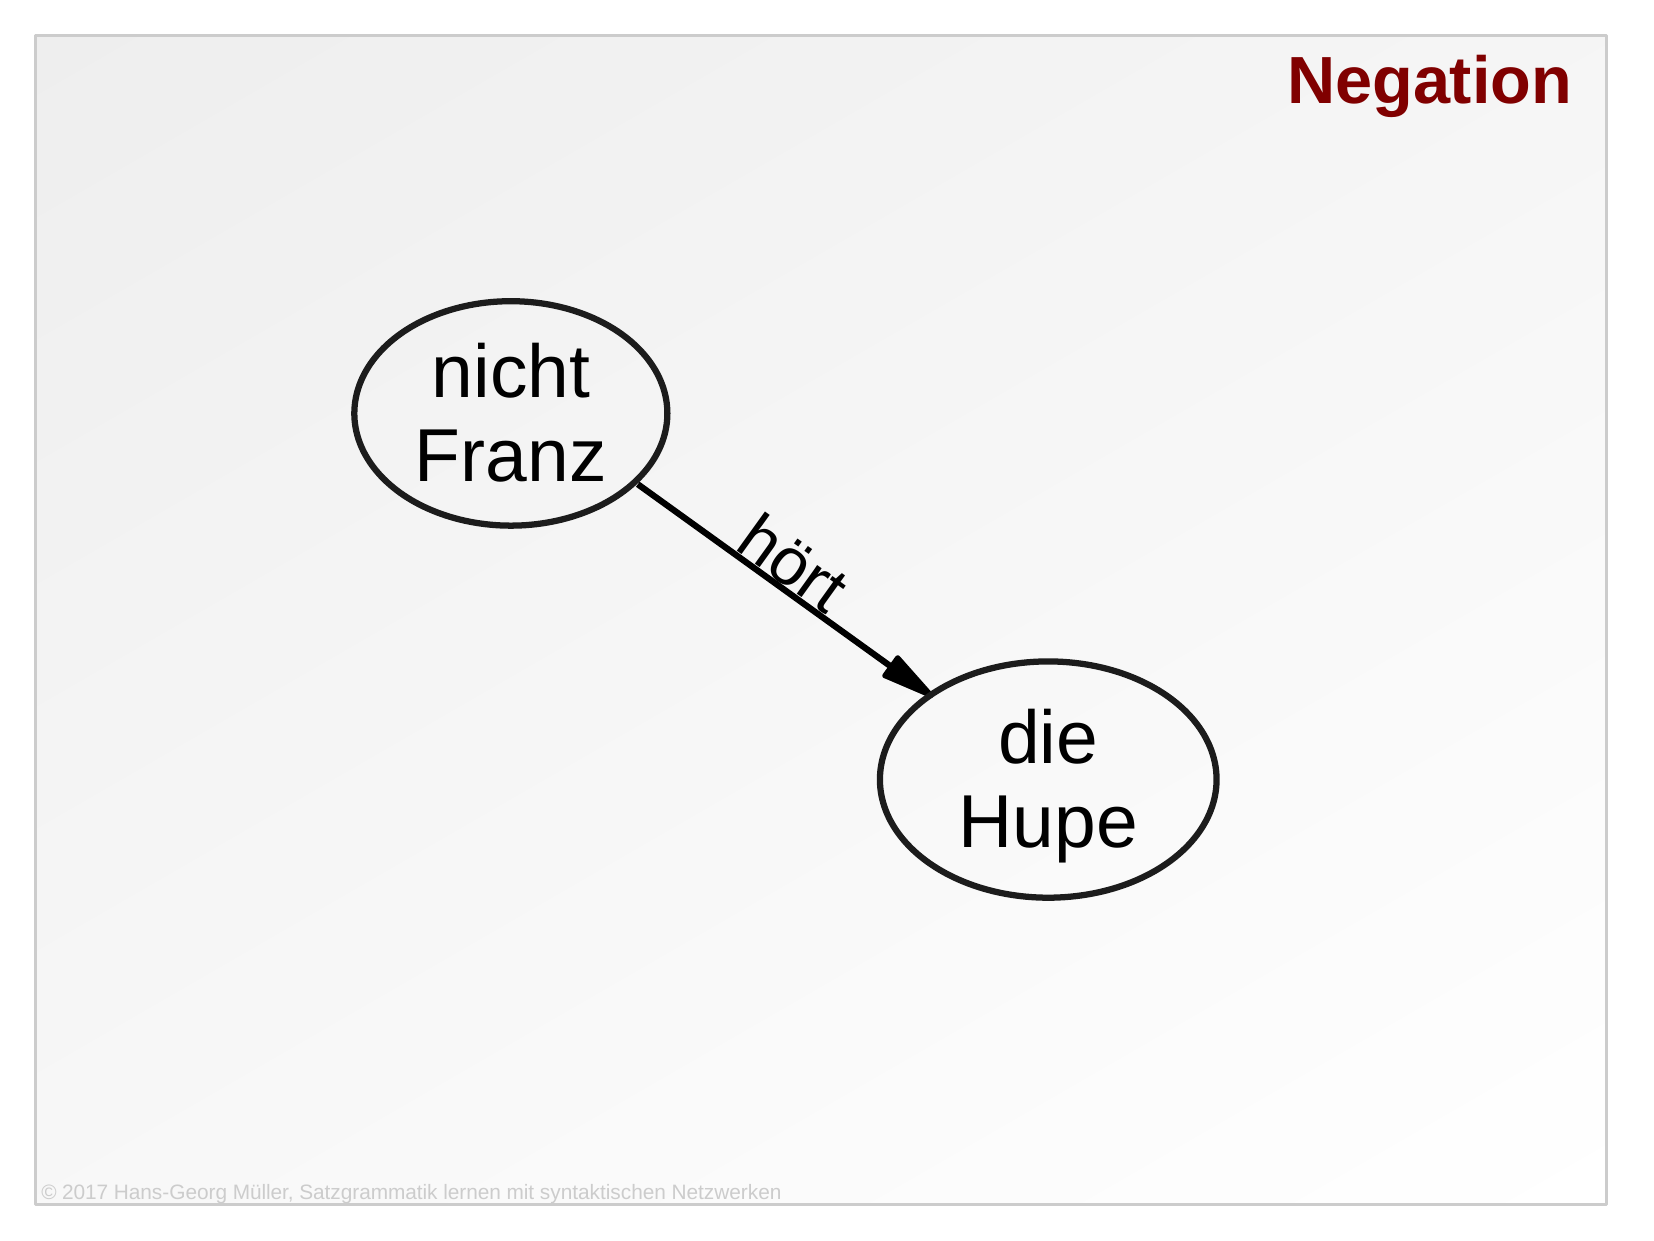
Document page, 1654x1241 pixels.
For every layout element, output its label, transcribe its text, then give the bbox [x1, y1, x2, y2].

title Negation [84, 43, 1573, 193]
text_box die Hupe [879, 661, 1217, 898]
text_box nicht Franz [354, 301, 668, 526]
